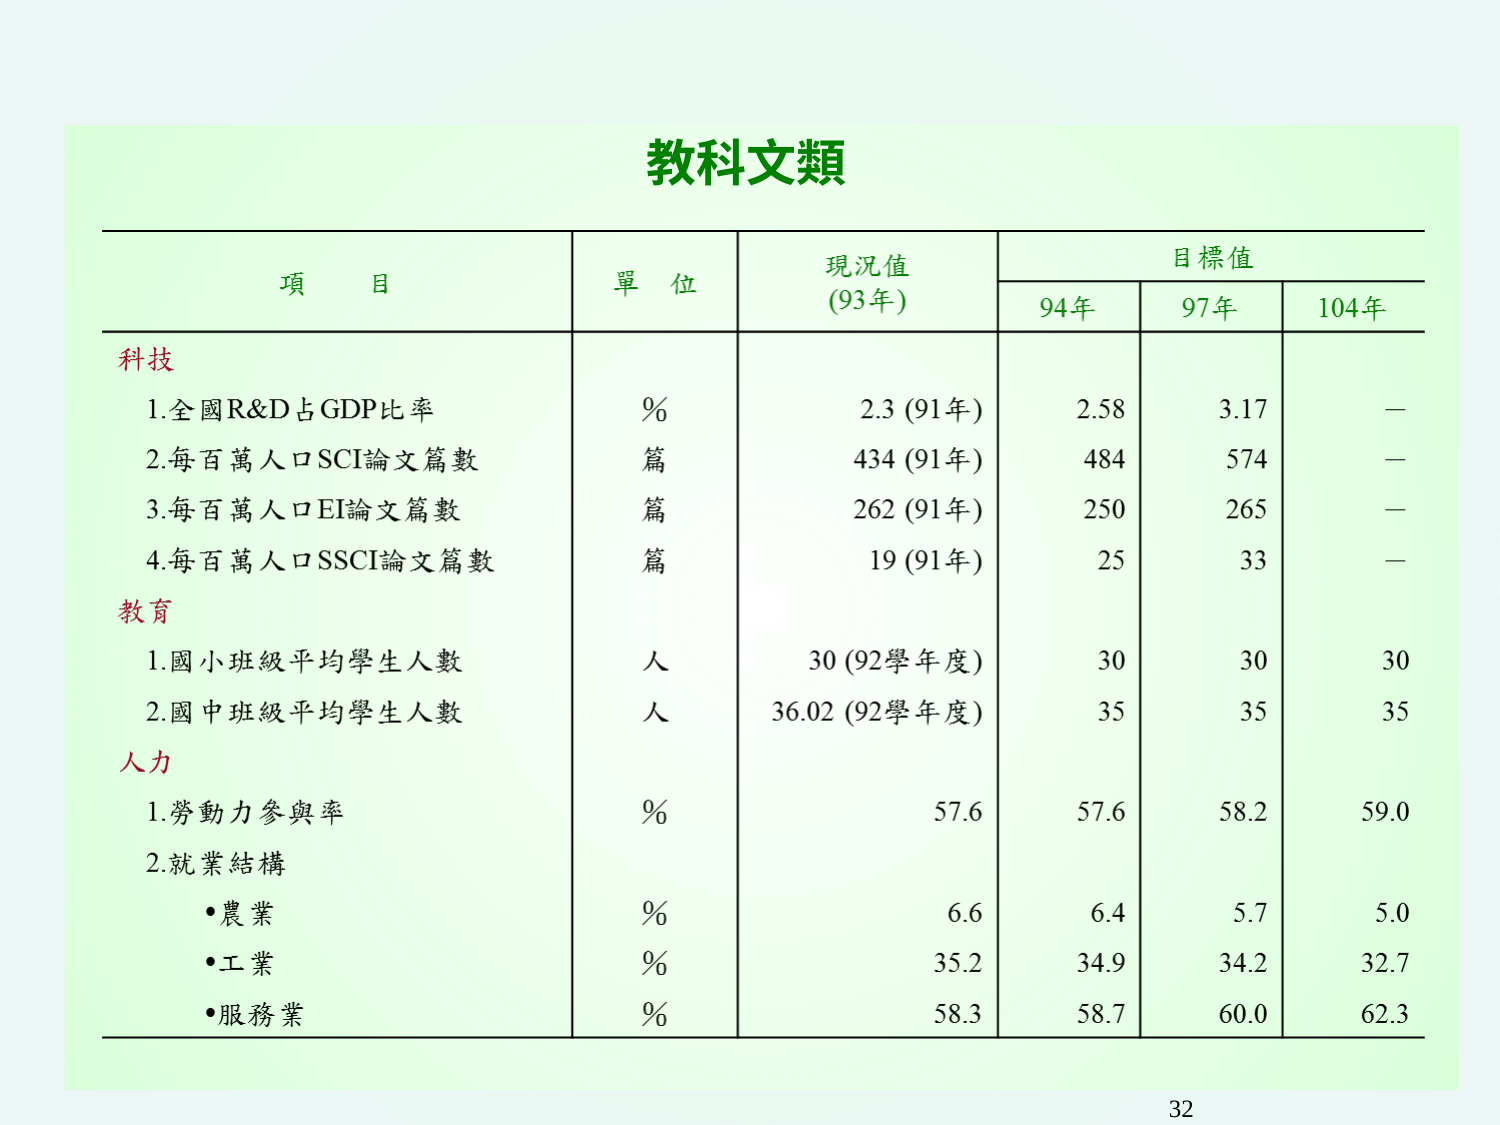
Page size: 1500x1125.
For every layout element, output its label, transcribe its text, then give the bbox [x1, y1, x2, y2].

text_box [65, 125, 1500, 1125]
text_box 教科文類 [632, 123, 886, 199]
picture [99, 231, 1429, 1048]
